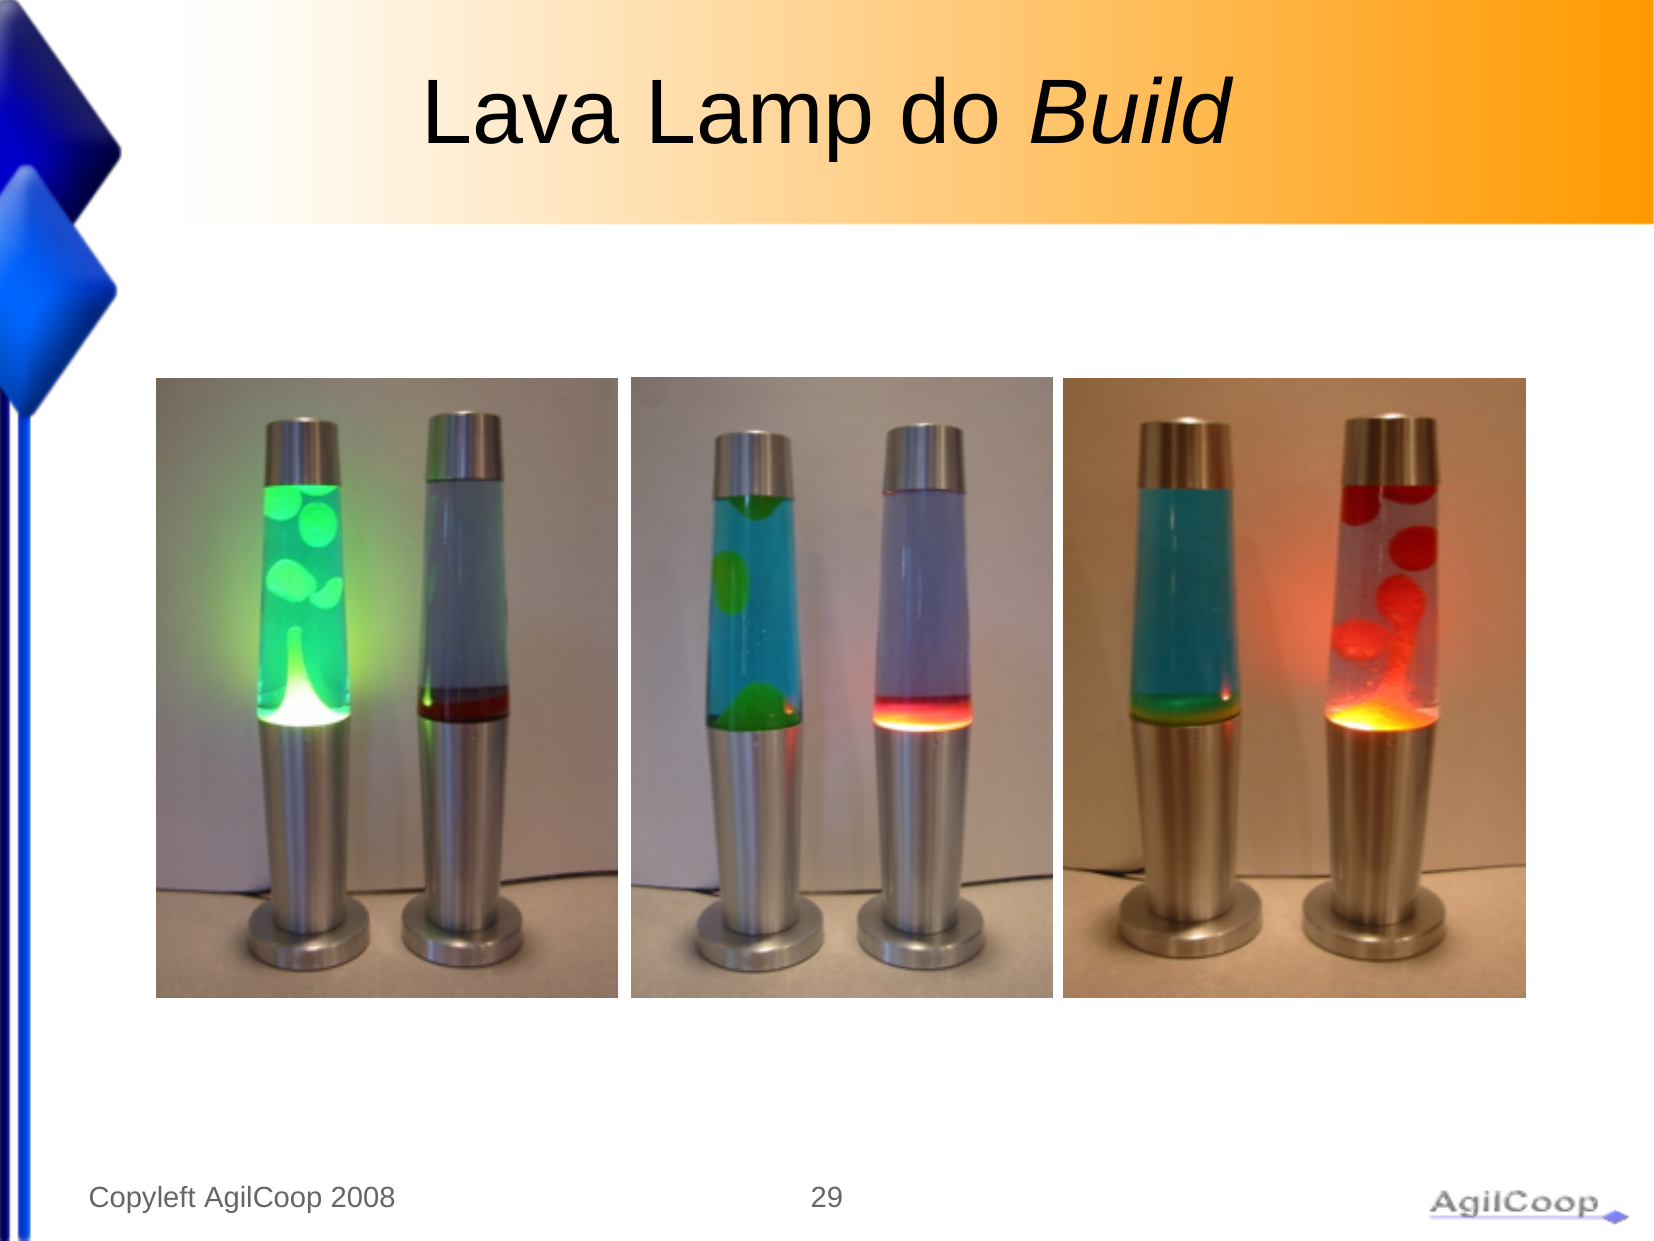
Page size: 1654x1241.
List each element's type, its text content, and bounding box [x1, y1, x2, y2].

picture [0, 0, 1654, 1241]
title Lava Lamp do Build [82, 8, 1571, 216]
